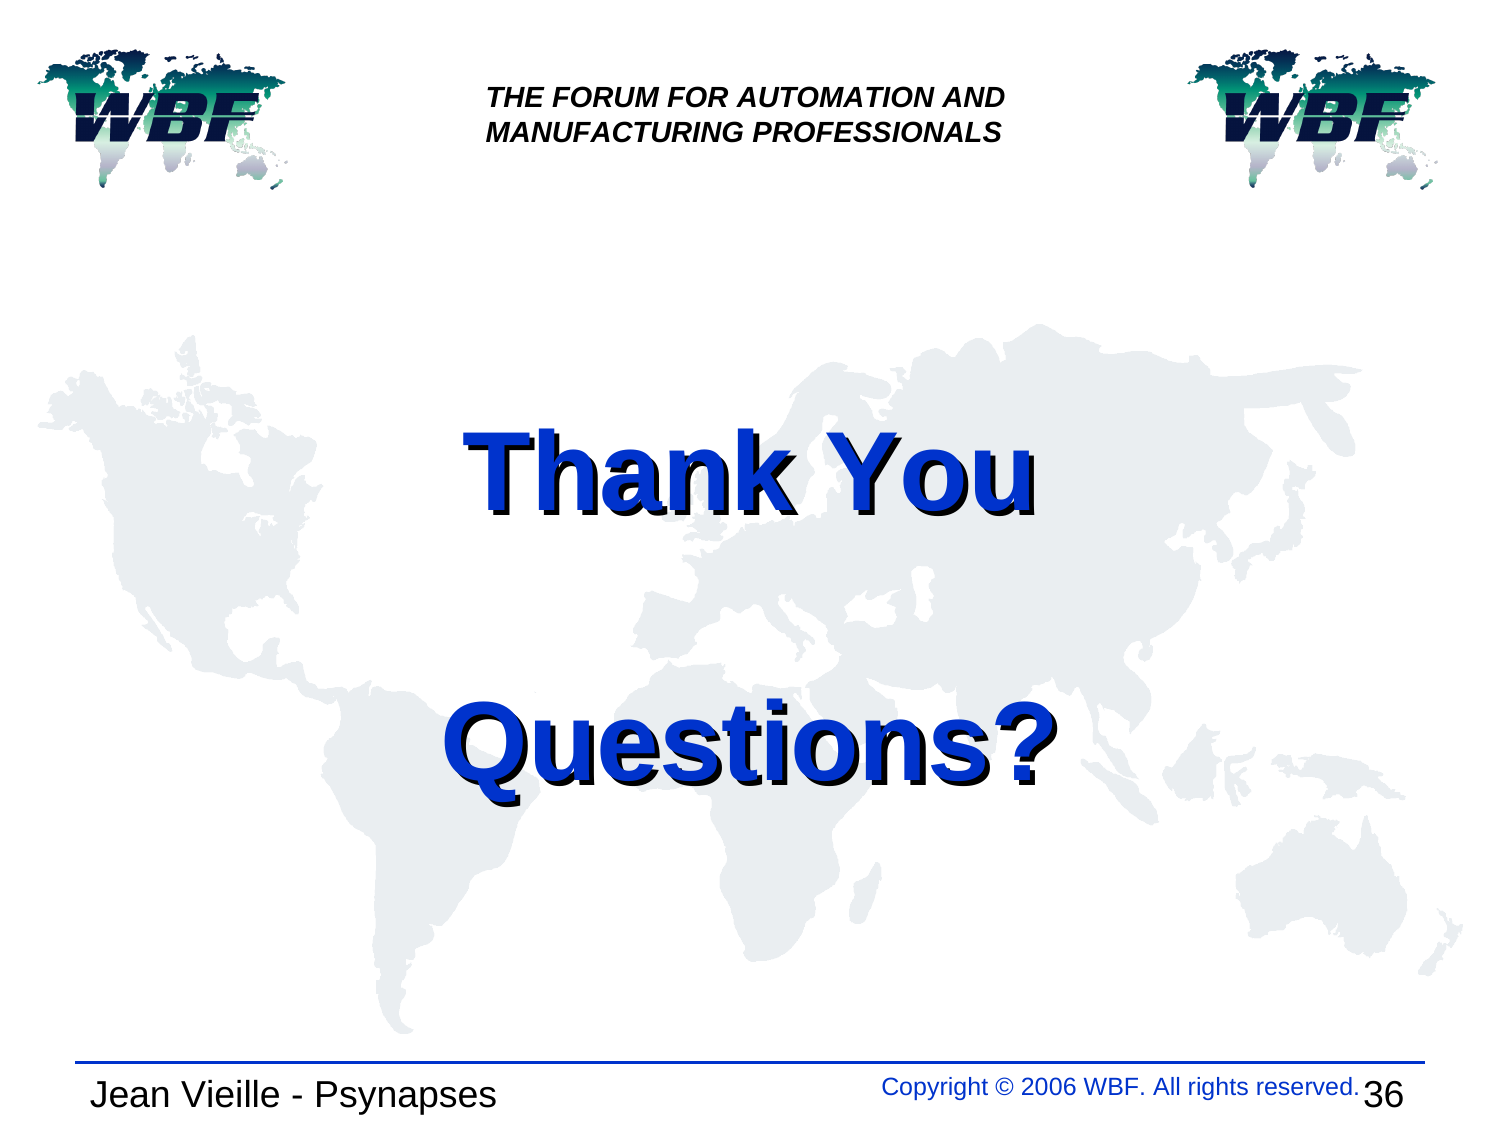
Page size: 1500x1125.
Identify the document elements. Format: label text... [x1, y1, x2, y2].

title Thank You Questions? [112, 389, 1388, 811]
picture [37, 49, 288, 190]
text_box THE FORUM FOR AUTOMATION AND MANUFACTURING PROFESSIONALS [470, 70, 1029, 156]
picture [1187, 49, 1438, 190]
picture [37, 324, 1463, 1034]
